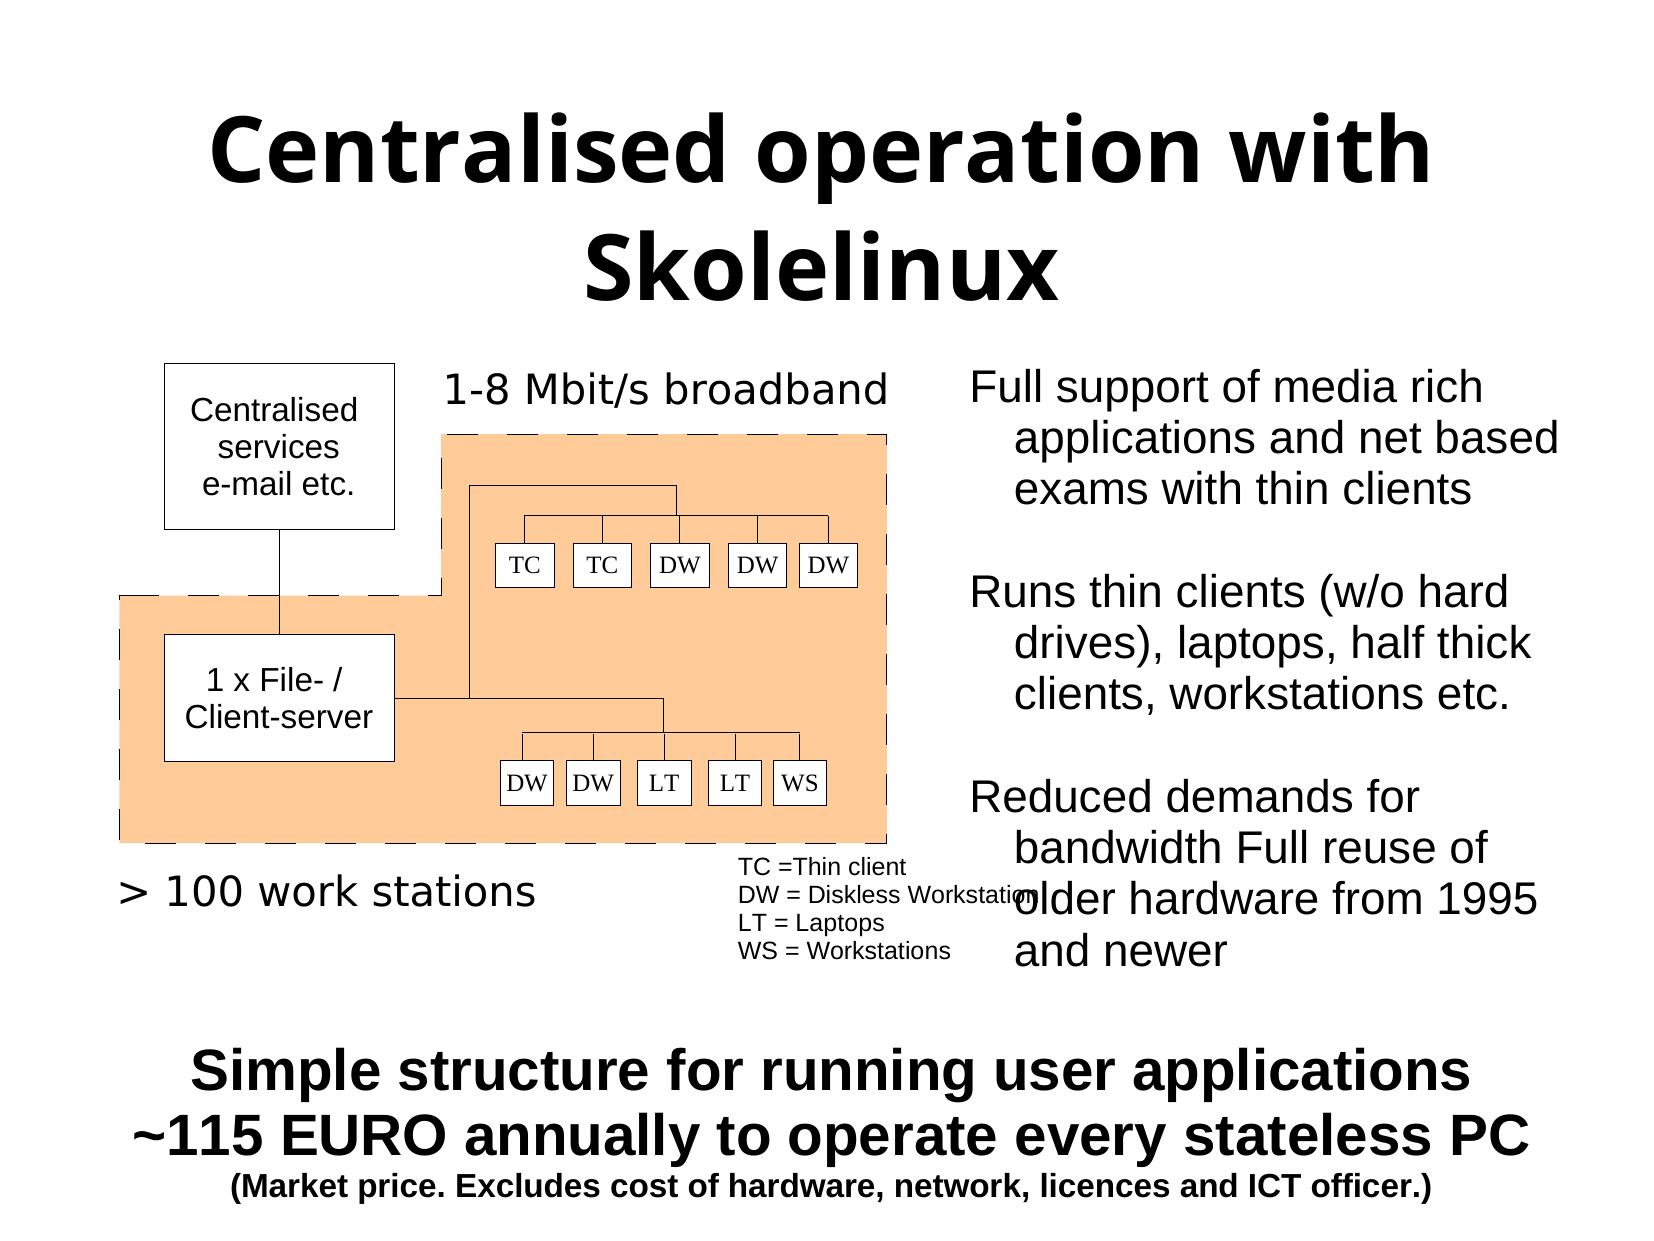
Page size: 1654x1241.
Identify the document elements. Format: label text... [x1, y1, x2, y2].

text_box TC =Thin client DW = Diskless Workstation LT = Laptops WS = Workstations [737, 852, 989, 978]
text_box DW [728, 543, 787, 588]
text_box DW [650, 543, 710, 588]
text_box DW [500, 760, 554, 806]
text_box 1 x File- / Client-server [164, 634, 395, 762]
text_box TC [495, 543, 555, 588]
text_box TC [573, 543, 632, 588]
text_box [119, 434, 887, 844]
text_box Simple structure for running user applications ~115 EURO annually to operate every stateless PC (Market price. Excludes cost of hardware, network, licences and ICT officer.) [97, 1037, 1567, 1231]
text_box LT [708, 760, 762, 806]
text_box > 100 work stations [116, 867, 731, 928]
text_box DW [566, 760, 621, 806]
text_box DW [799, 543, 858, 588]
text_box Centralised services e-mail etc. [164, 363, 395, 530]
text_box WS [773, 760, 827, 806]
title Centralised operation with Skolelinux [65, 80, 1578, 333]
text_box LT [637, 760, 692, 806]
text_box Full support of media rich applications and net based exams with thin clients Runs thin clients (w/o hard drives), laptops, half thick clients, workstations etc. Reduced demands for bandwidth Full reuse of older hardware from 1995 and newer [969, 360, 1583, 995]
text_box 1-8 Mbit/s broadband [442, 365, 890, 419]
